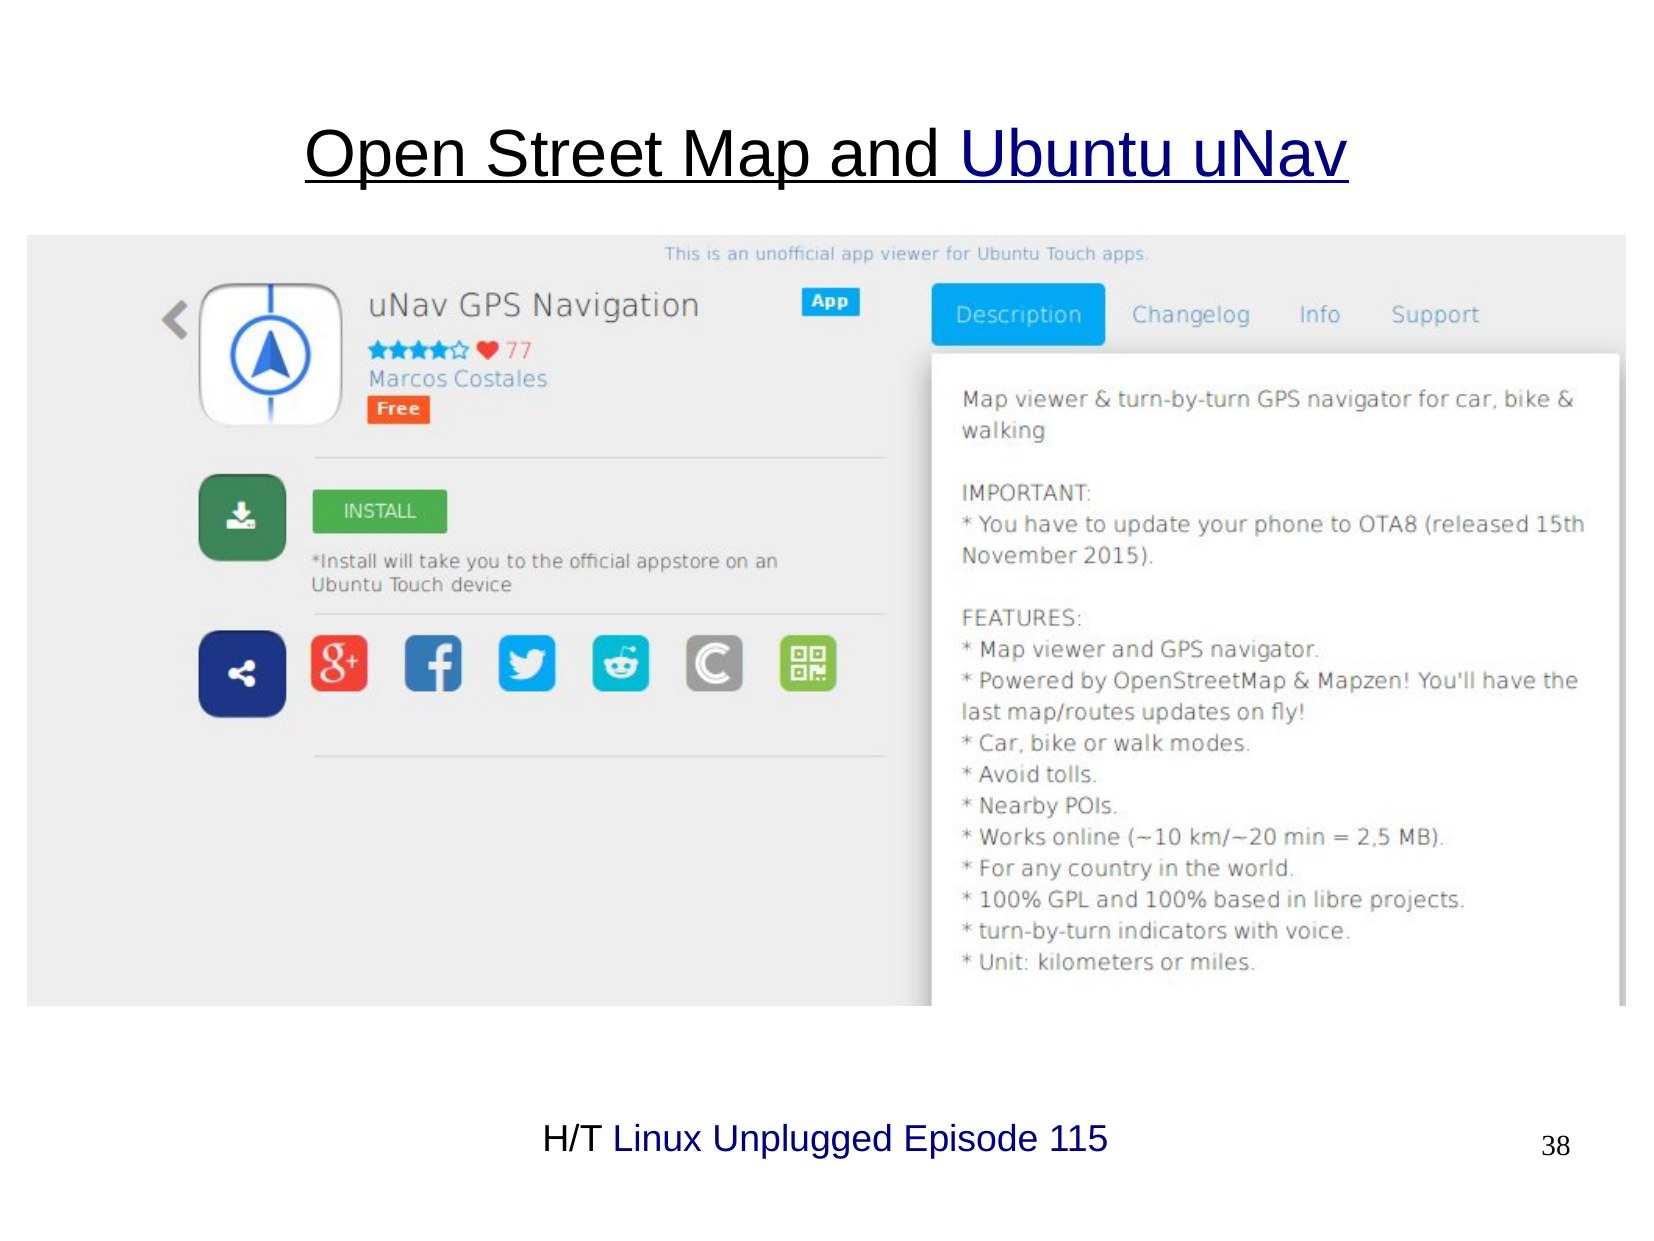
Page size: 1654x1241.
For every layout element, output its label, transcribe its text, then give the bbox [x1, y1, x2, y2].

title Open Street Map and Ubuntu uNav [82, 49, 1571, 235]
text_box H/T Linux Unplugged Episode 115 [527, 1110, 1127, 1167]
picture [27, 235, 1626, 1006]
